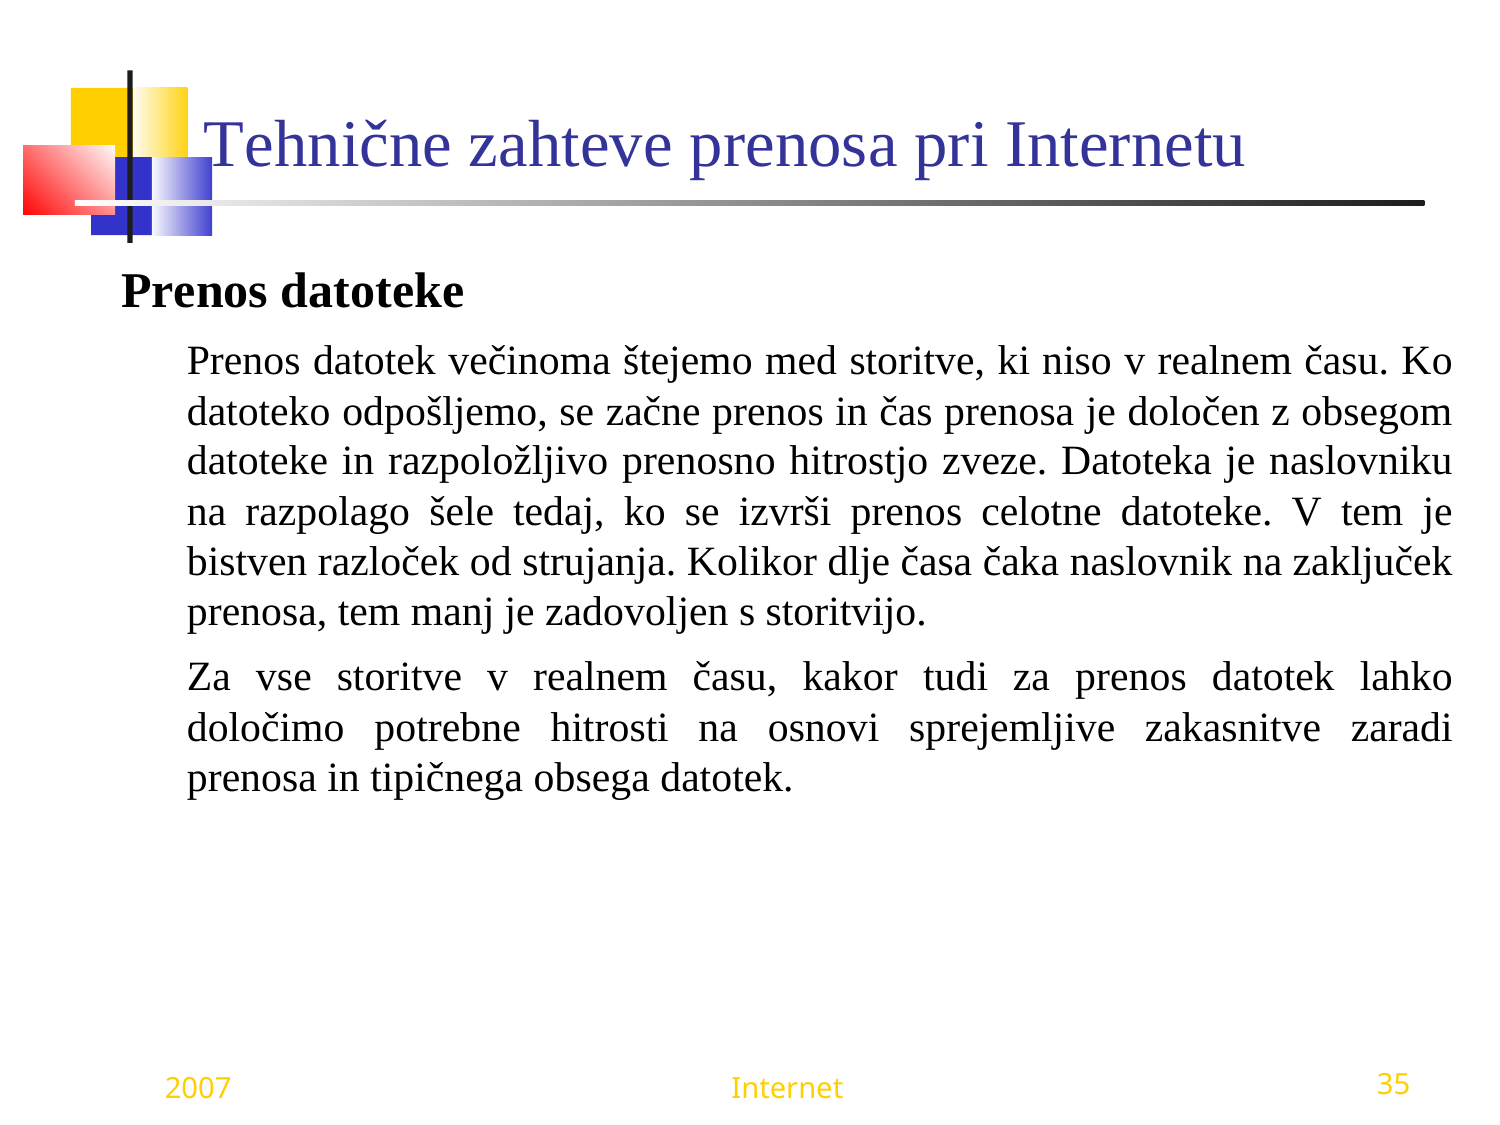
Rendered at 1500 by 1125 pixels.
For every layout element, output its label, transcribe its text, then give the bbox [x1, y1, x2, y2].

text_box 2007 [150, 1037, 463, 1113]
text_box <number> [1112, 1037, 1426, 1113]
text_box Internet [549, 1037, 1026, 1113]
list Prenos datoteke Prenos datotek večinoma štejemo med storitve, ki niso v realnem času. Ko datoteko odpošljemo, se začne prenos in čas prenosa je določen z obsegom datoteke in razpoložljivo prenosno hitrostjo zveze. Datoteka je naslovniku na razpolago šele tedaj, ko se izvrši prenos celotne datoteke. V tem je bistven razloček od strujanja. Kolikor dlje časa čaka naslovnik na zaključek prenosa, tem manj je zadovoljen s storitvijo. Za vse storitve v realnem času, kakor tudi za prenos datotek lahko določimo potrebne hitrosti na osnovi sprejemljive zakasnitve zaradi prenosa in tipičnega obsega datotek. [50, 249, 1469, 1007]
title Tehnične zahteve prenosa pri Internetu [188, 92, 1468, 188]
